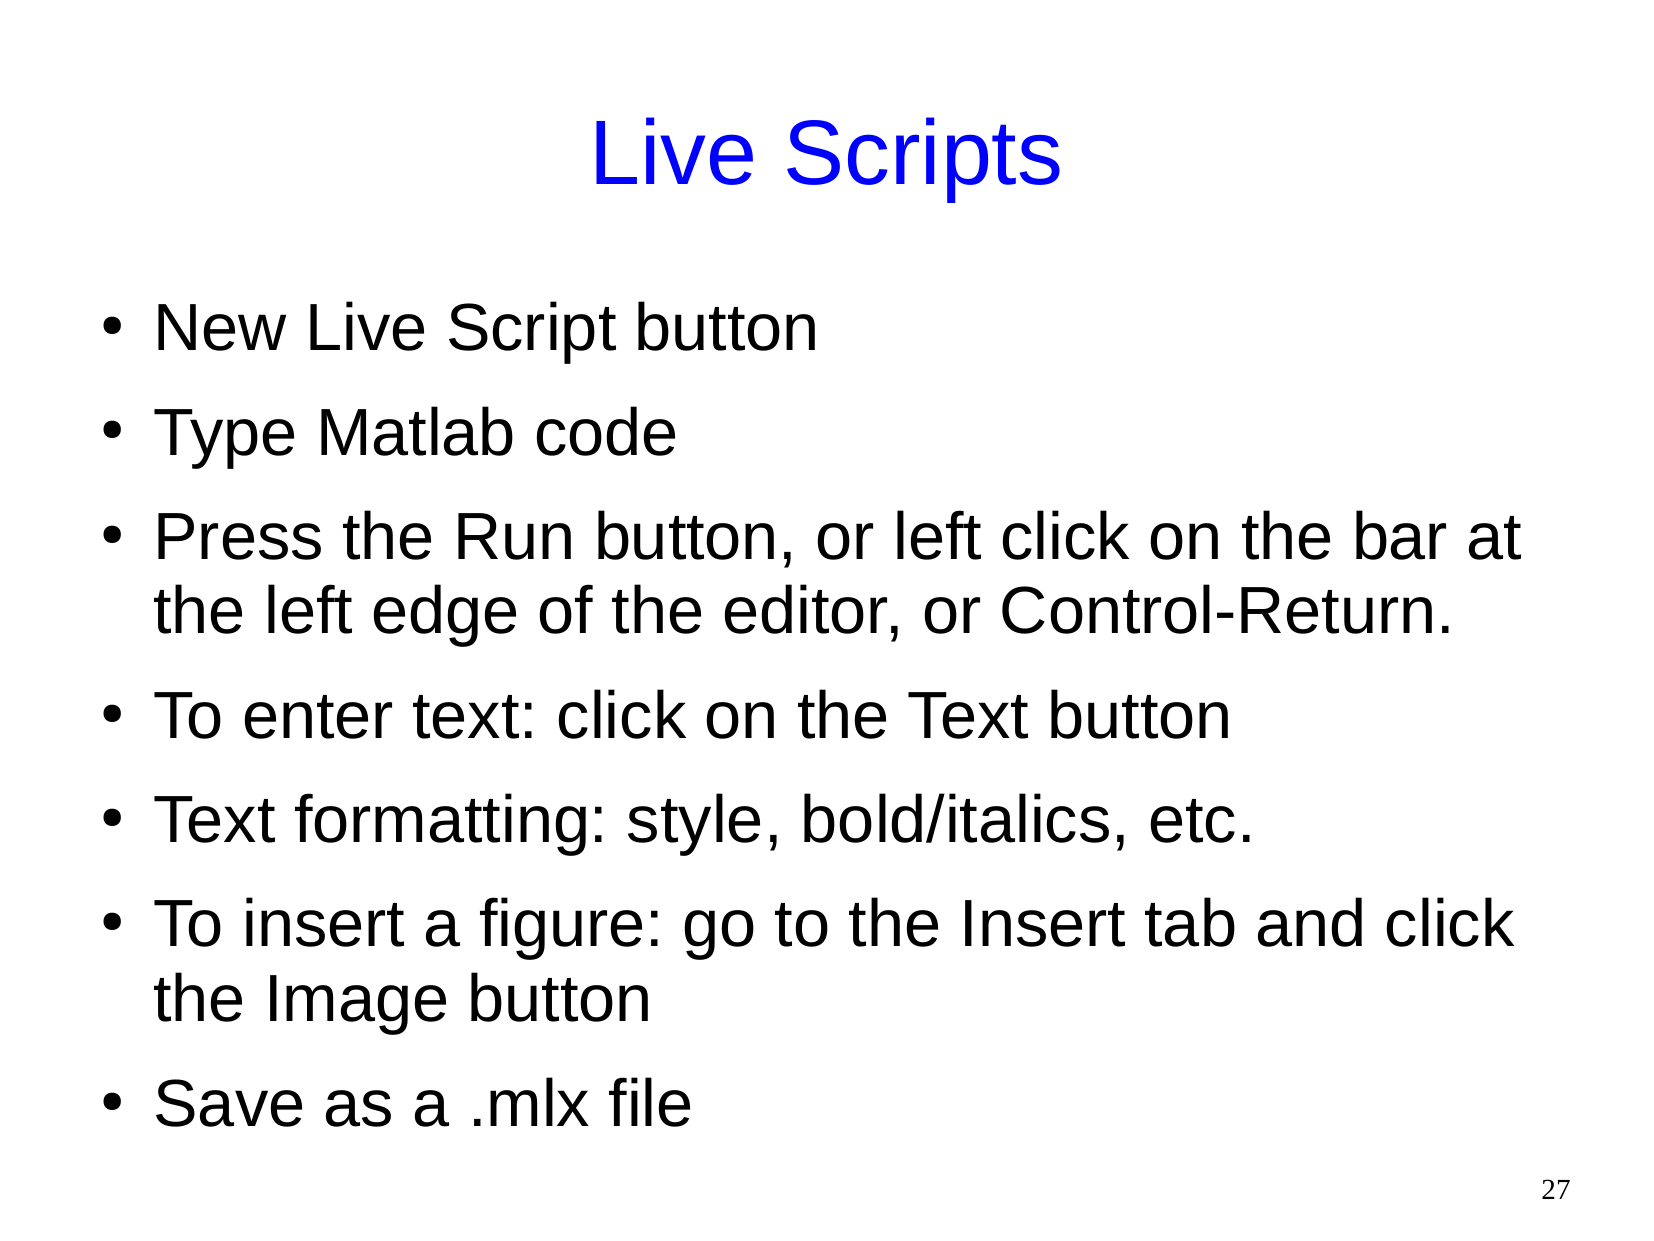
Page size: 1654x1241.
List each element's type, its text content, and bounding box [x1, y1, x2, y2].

title Live Scripts [82, 49, 1571, 257]
list New Live Script button Type Matlab code Press the Run button, or left click on the bar at the left edge of the editor, or Control-Return. To enter text: click on the Text button Text formatting: style, bold/italics, etc. To insert a figure: go to the Insert tab and click the Image button Save as a .mlx file [82, 290, 1571, 1141]
